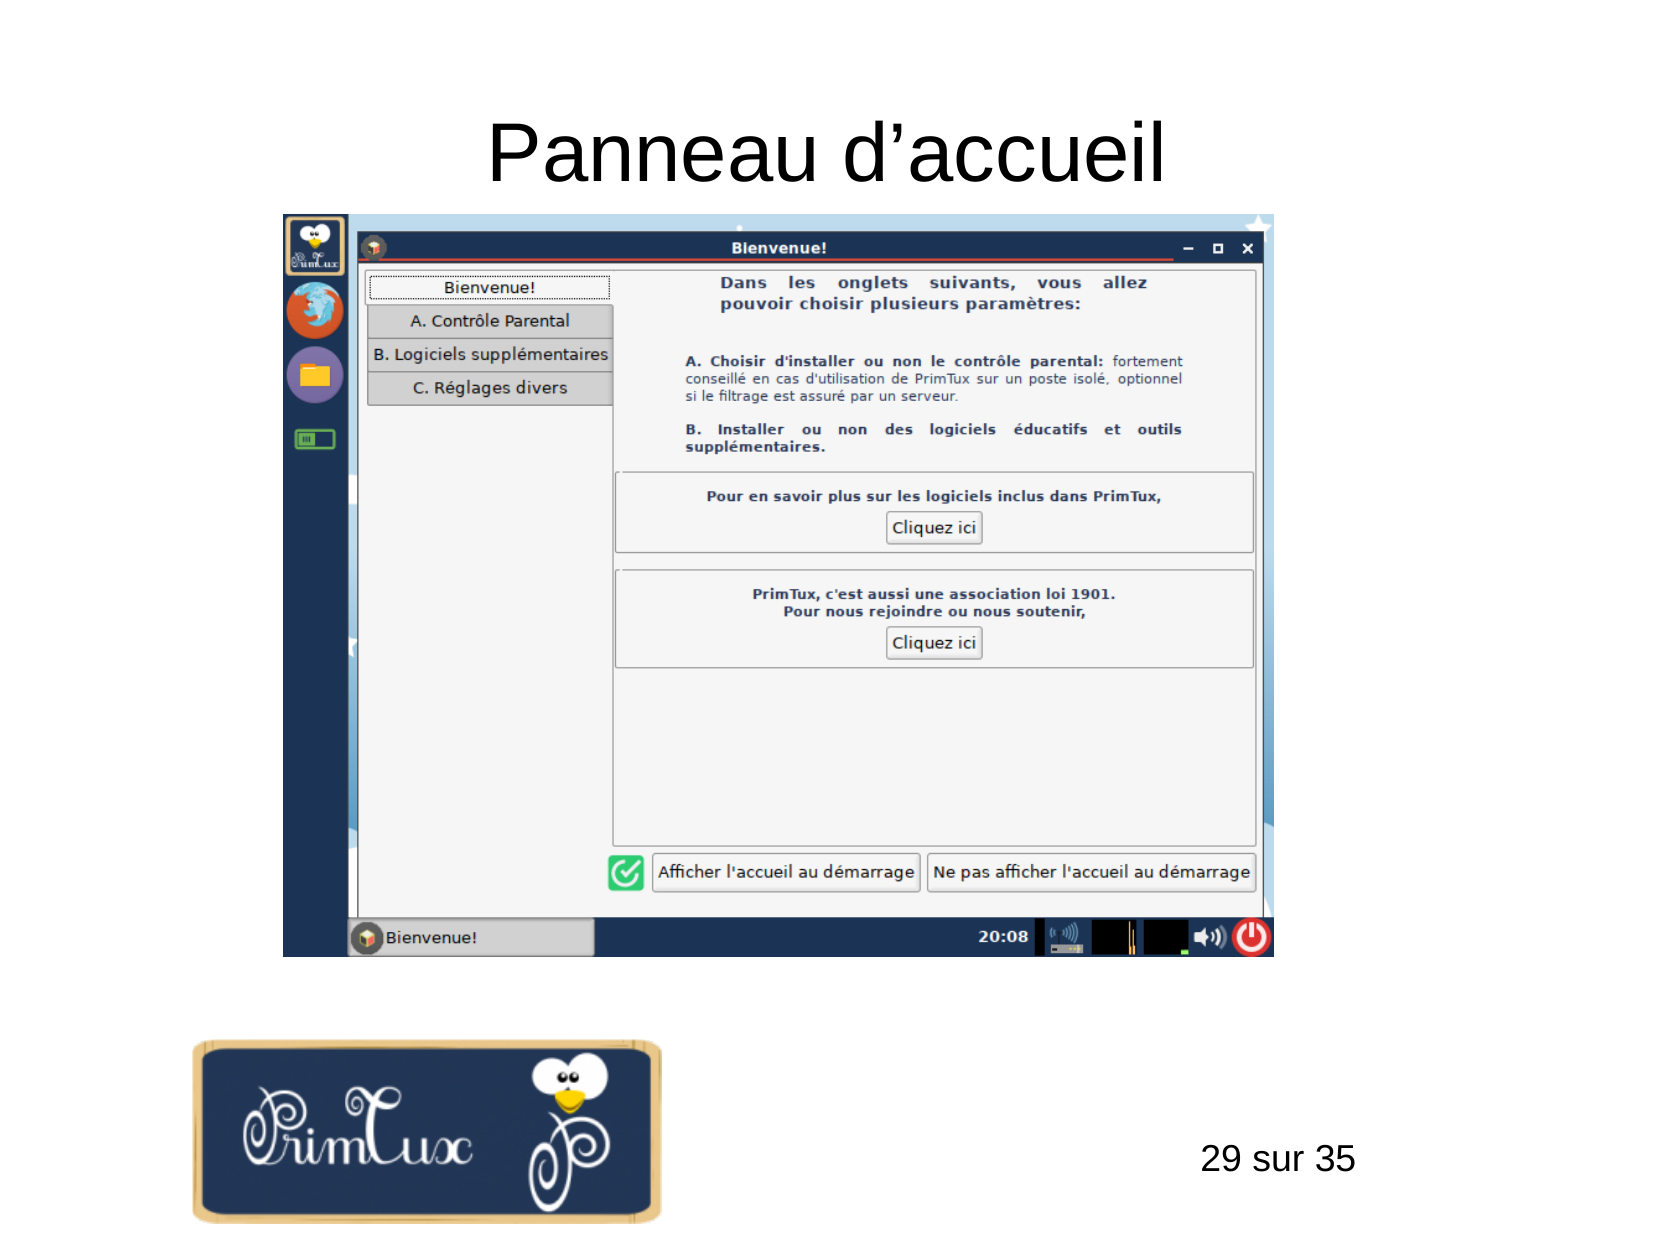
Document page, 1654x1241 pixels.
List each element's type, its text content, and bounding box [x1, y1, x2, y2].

picture [192, 1039, 662, 1224]
title Panneau d’accueil [82, 49, 1571, 257]
picture [283, 214, 1274, 957]
